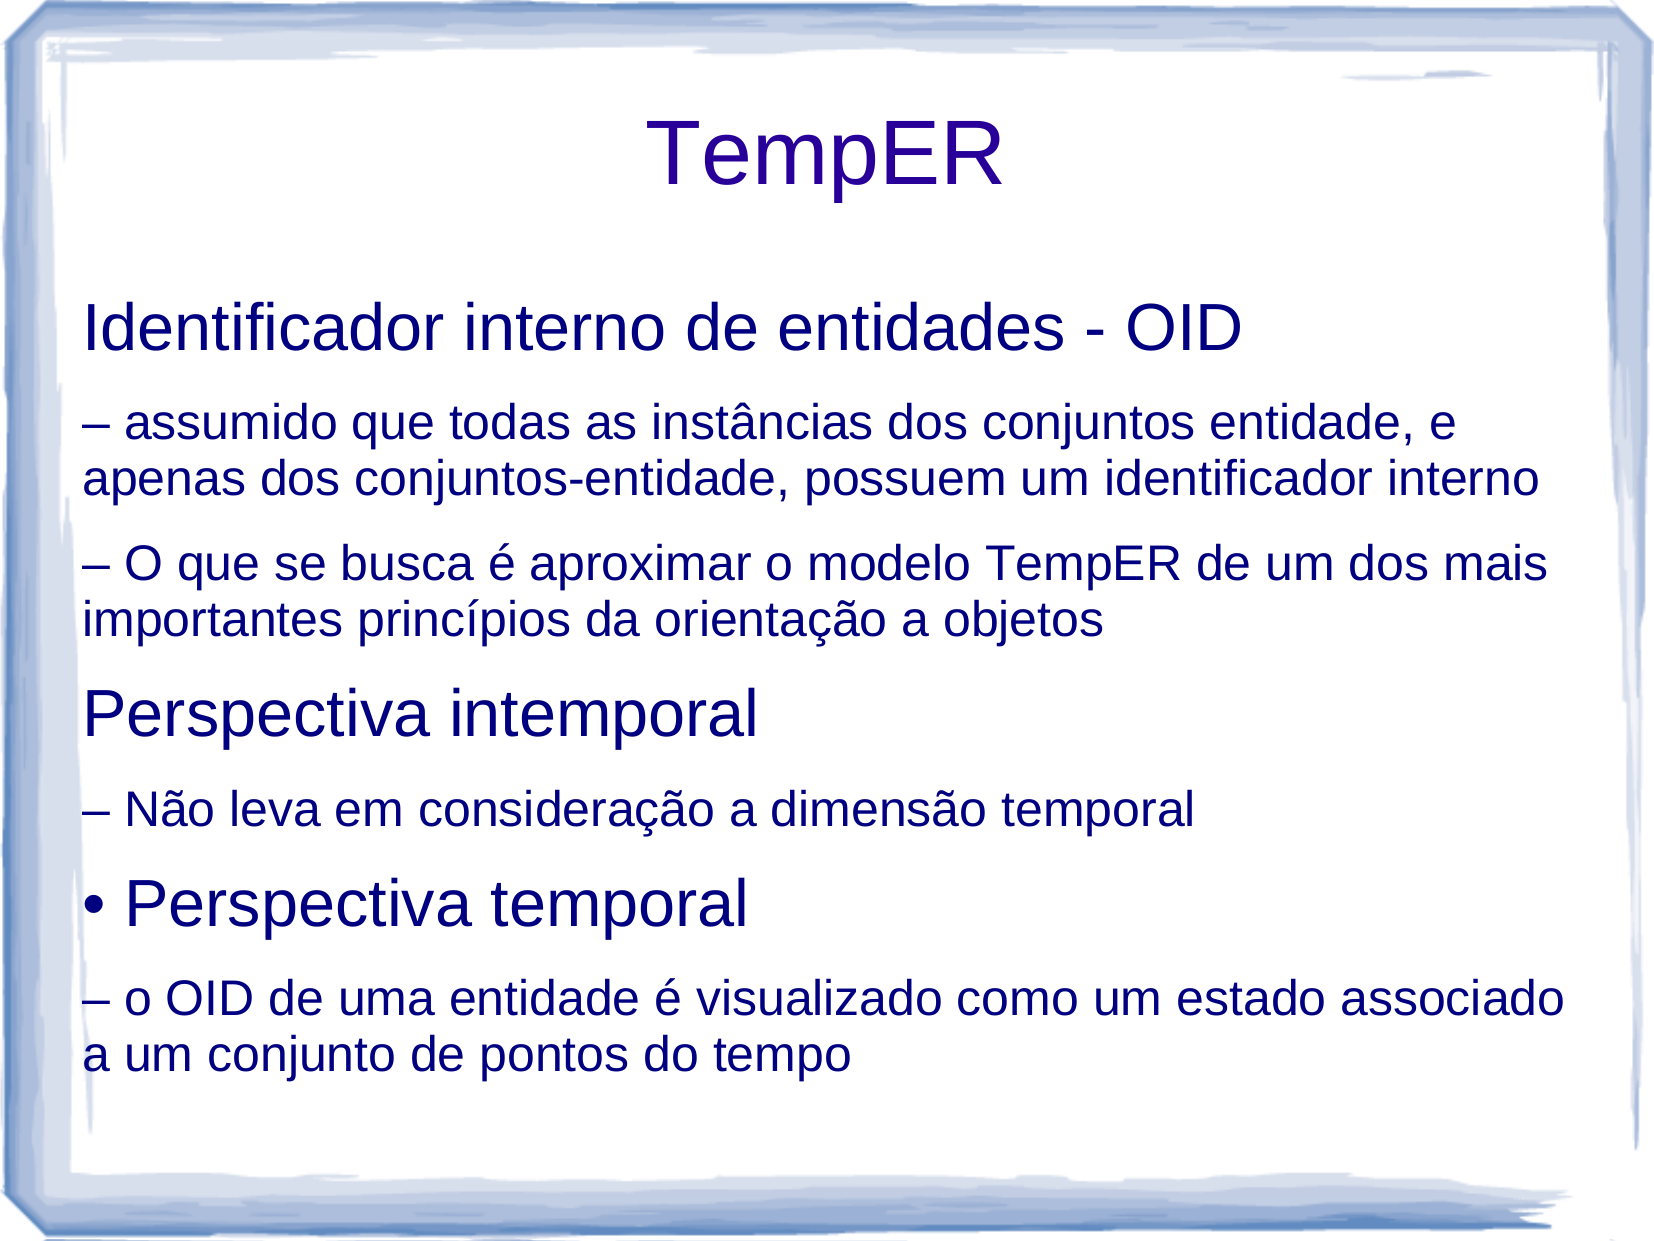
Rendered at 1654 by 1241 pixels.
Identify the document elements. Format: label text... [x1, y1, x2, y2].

list Identificador interno de entidades - OID – assumido que todas as instâncias dos conjuntos entidade, e apenas dos conjuntos-entidade, possuem um identificador interno – O que se busca é aproximar o modelo TempER de um dos mais importantes princípios da orientação a objetos Perspectiva intemporal – Não leva em consideração a dimensão temporal • Perspectiva temporal – o OID de uma entidade é visualizado como um estado associado a um conjunto de pontos do tempo [82, 290, 1571, 1094]
picture [0, 0, 1654, 1241]
title TempER [82, 49, 1571, 257]
